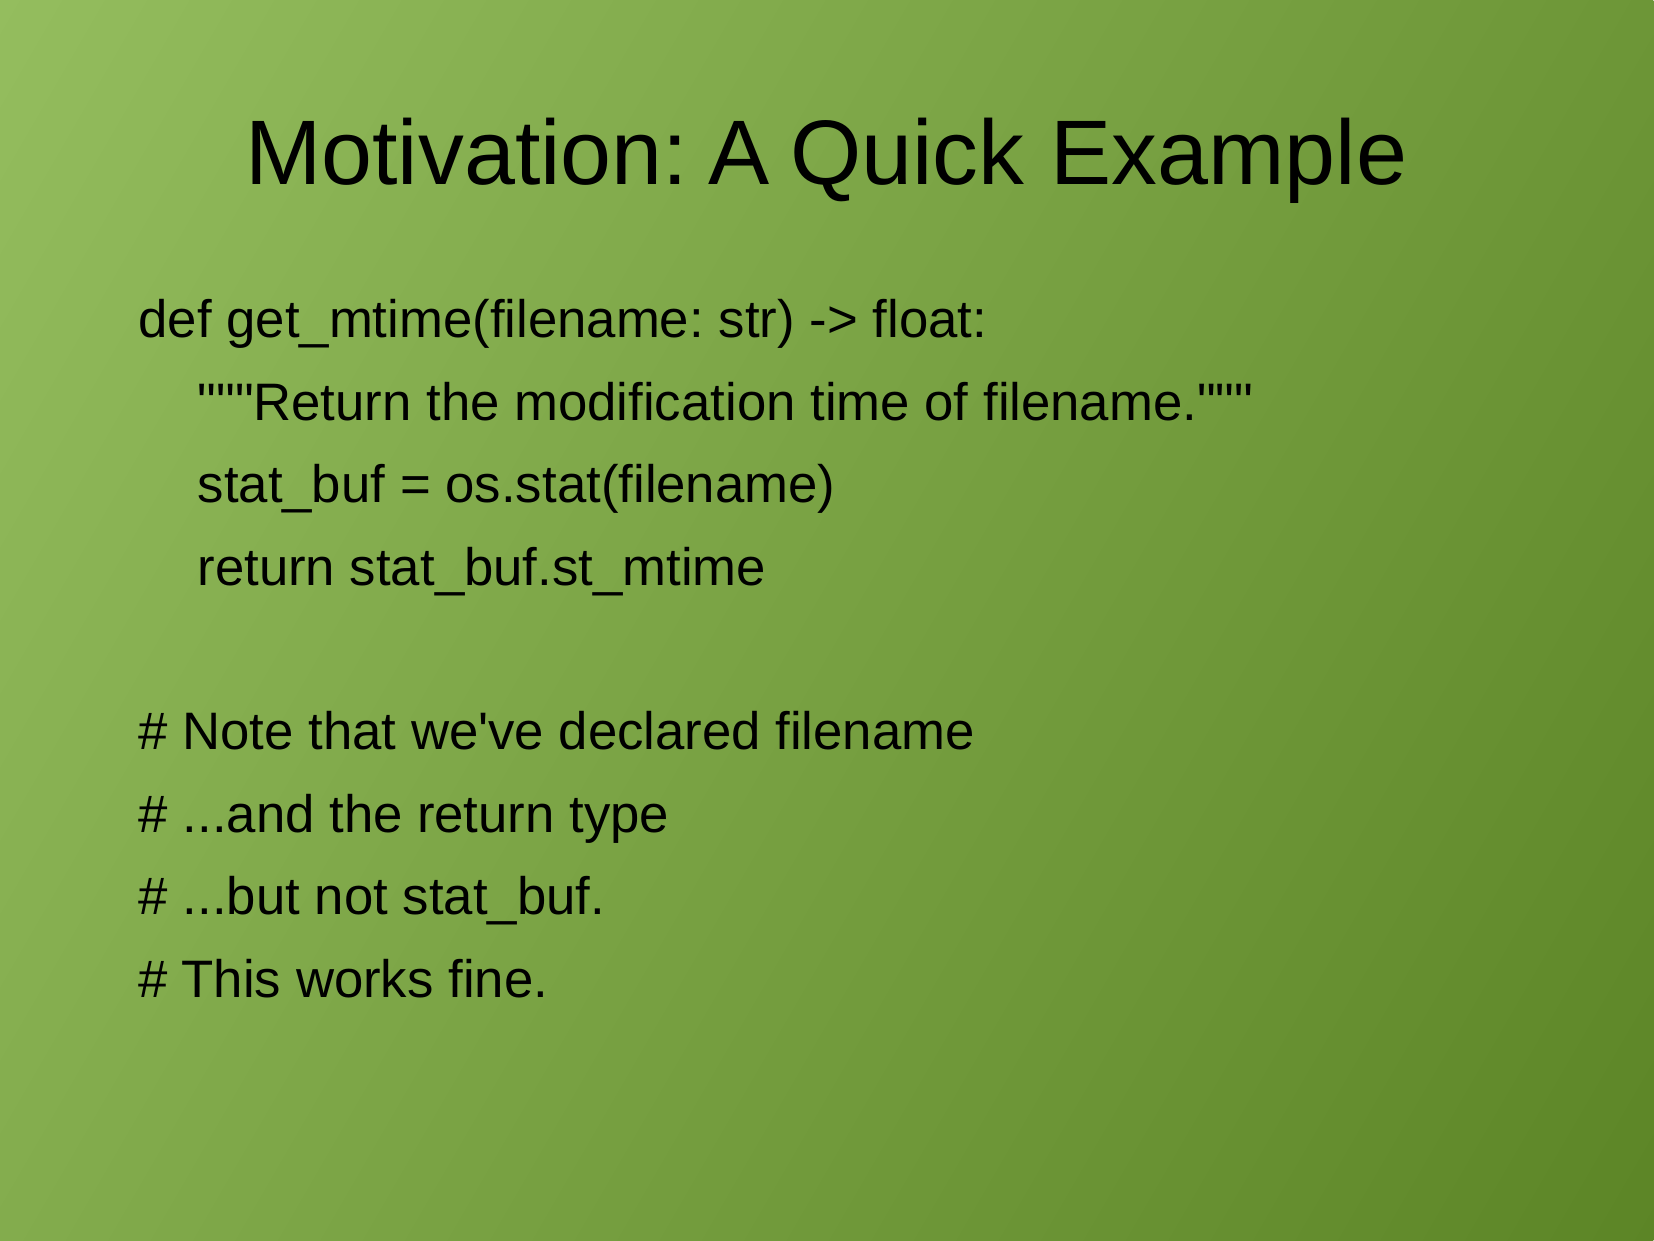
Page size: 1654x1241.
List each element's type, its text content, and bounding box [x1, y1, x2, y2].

text_box [82, 290, 1571, 1010]
title Motivation: A Quick Example [82, 49, 1571, 257]
